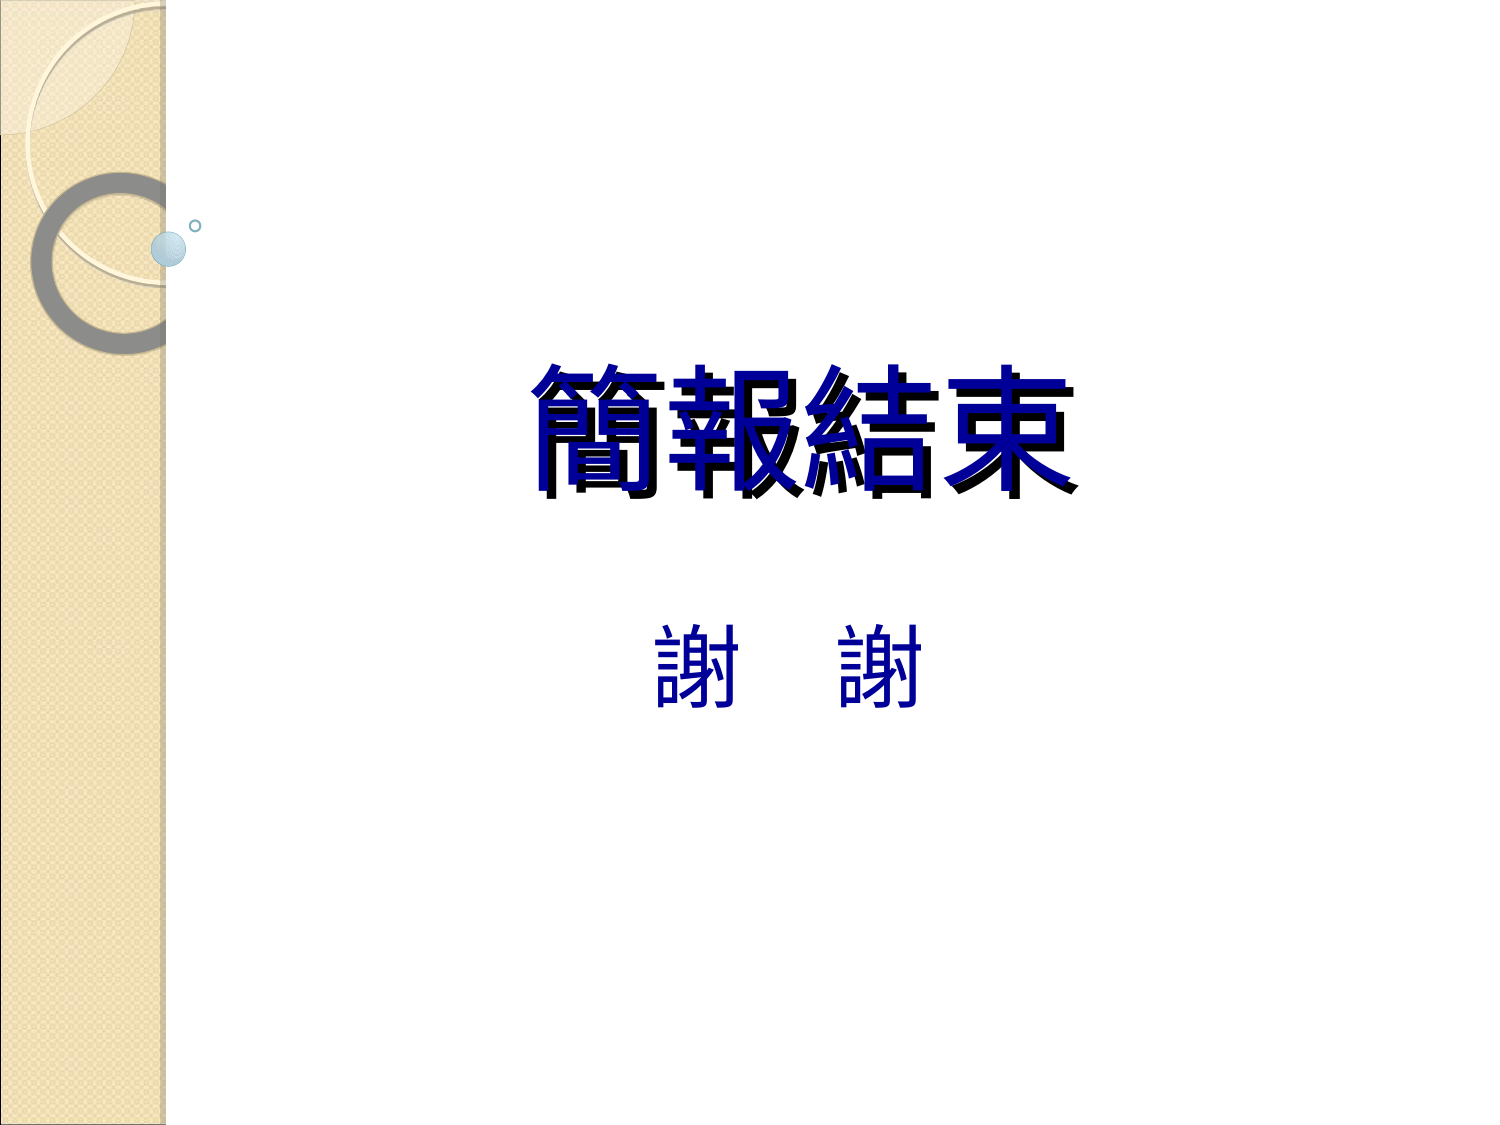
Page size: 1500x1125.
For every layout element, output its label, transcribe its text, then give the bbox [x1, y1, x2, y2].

subtitle 謝 謝 [281, 609, 1290, 854]
title 簡報結束 [292, 292, 1309, 516]
